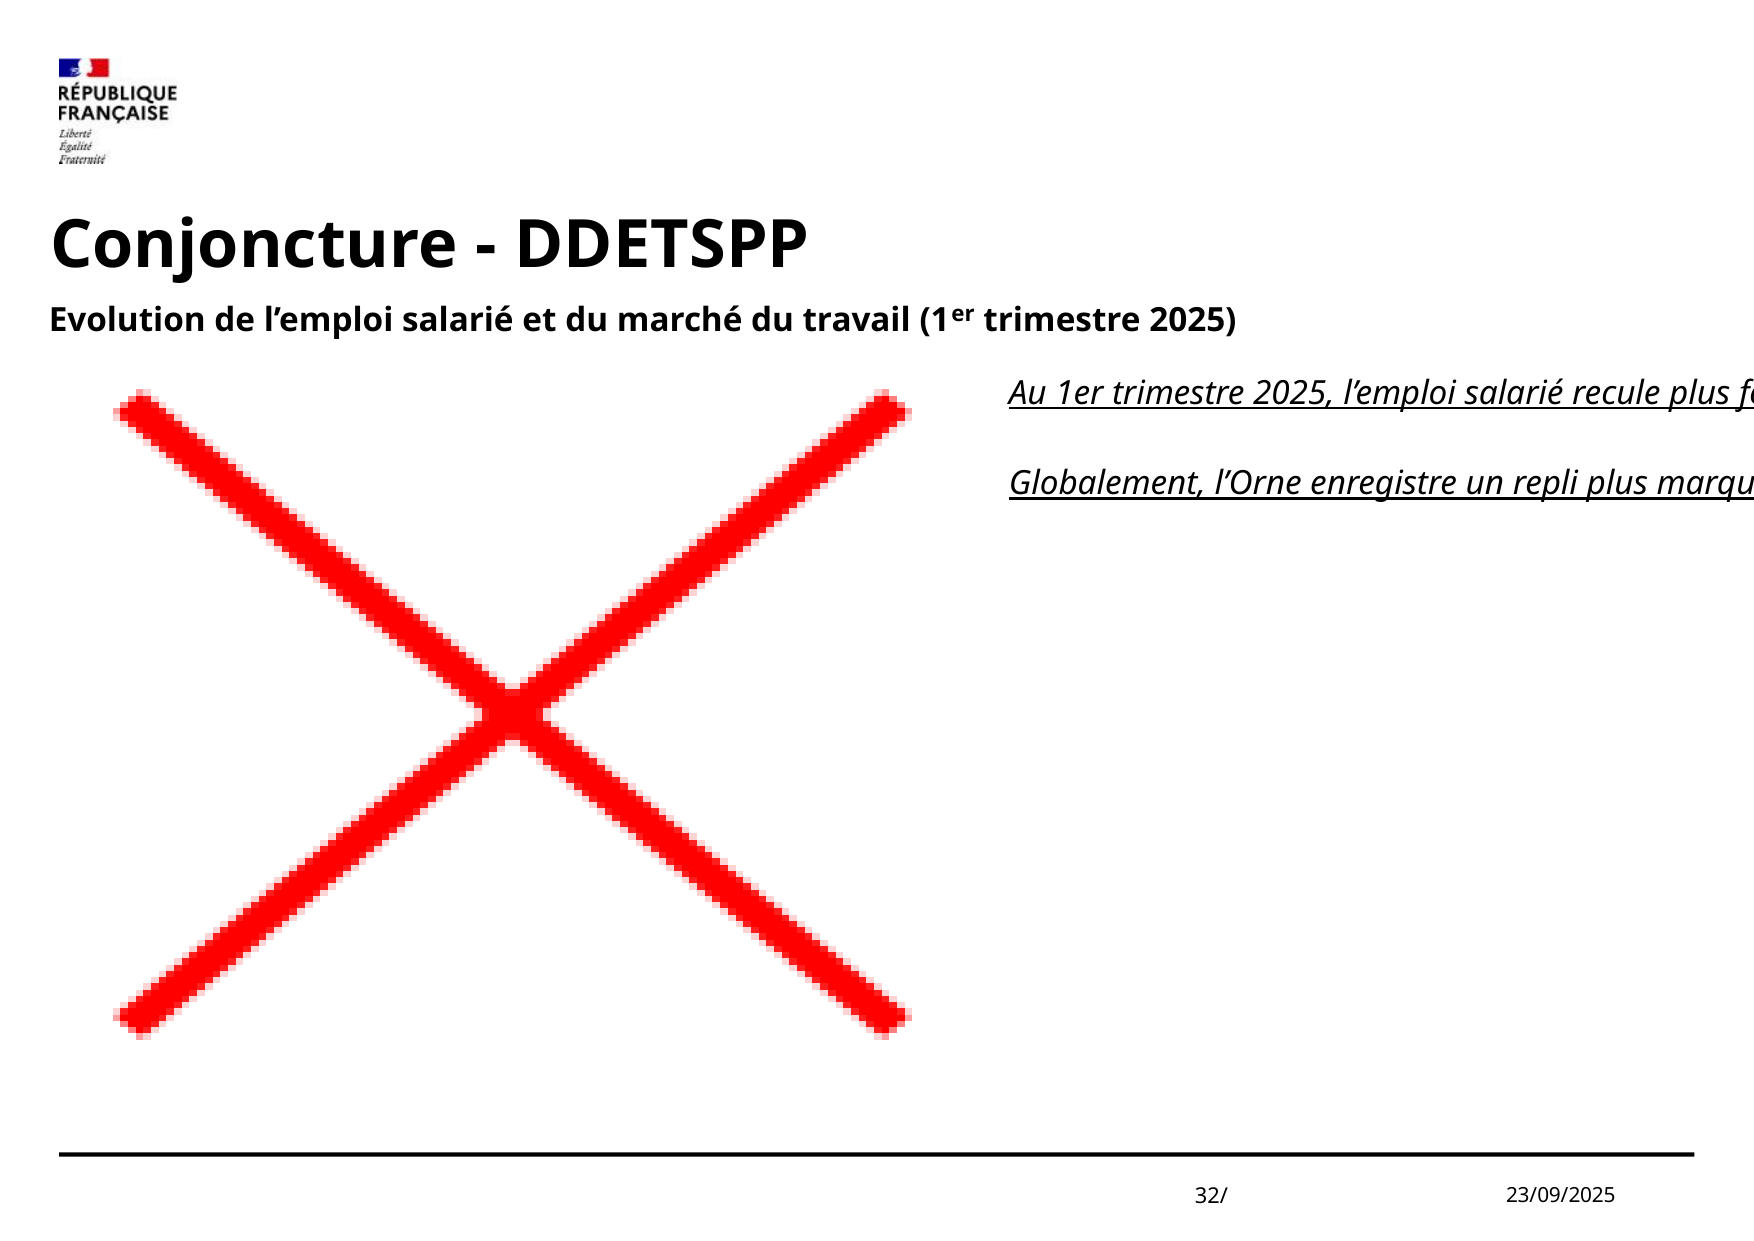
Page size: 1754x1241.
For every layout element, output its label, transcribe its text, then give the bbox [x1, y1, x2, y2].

list Conjoncture - DDETSPP [50, 200, 1114, 298]
chart [90, 371, 936, 1059]
list Evolution de l’emploi salarié et du marché du travail (1er trimestre 2025) [49, 298, 1657, 533]
text_box Au 1er trimestre 2025, l’emploi salarié recule plus fortement dans l’Orne (-1,4 % sur un an) que dans la région et en France. La baisse touche surtout l’industrie et le tertiaire marchand, alors que le tertiaire non marchand reste mieux orienté. Globalement, l’Orne enregistre un repli plus marqué que son environnement. [993, 361, 1737, 1146]
